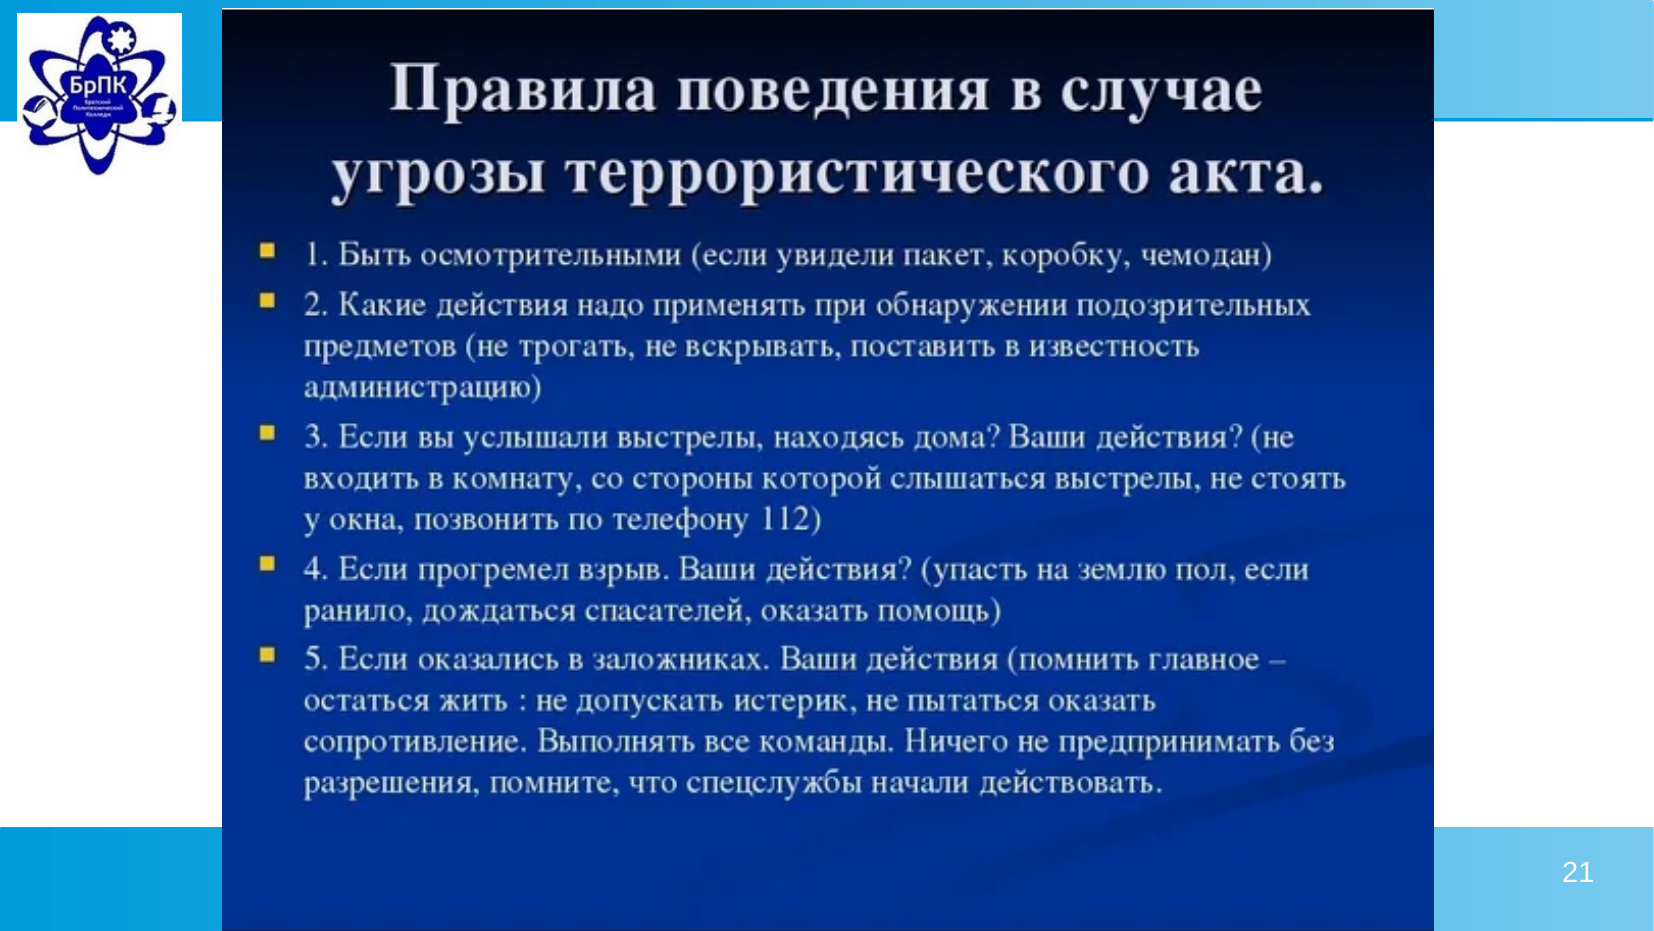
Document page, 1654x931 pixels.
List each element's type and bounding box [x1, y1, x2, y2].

picture [222, 8, 1434, 931]
picture [17, 14, 182, 178]
